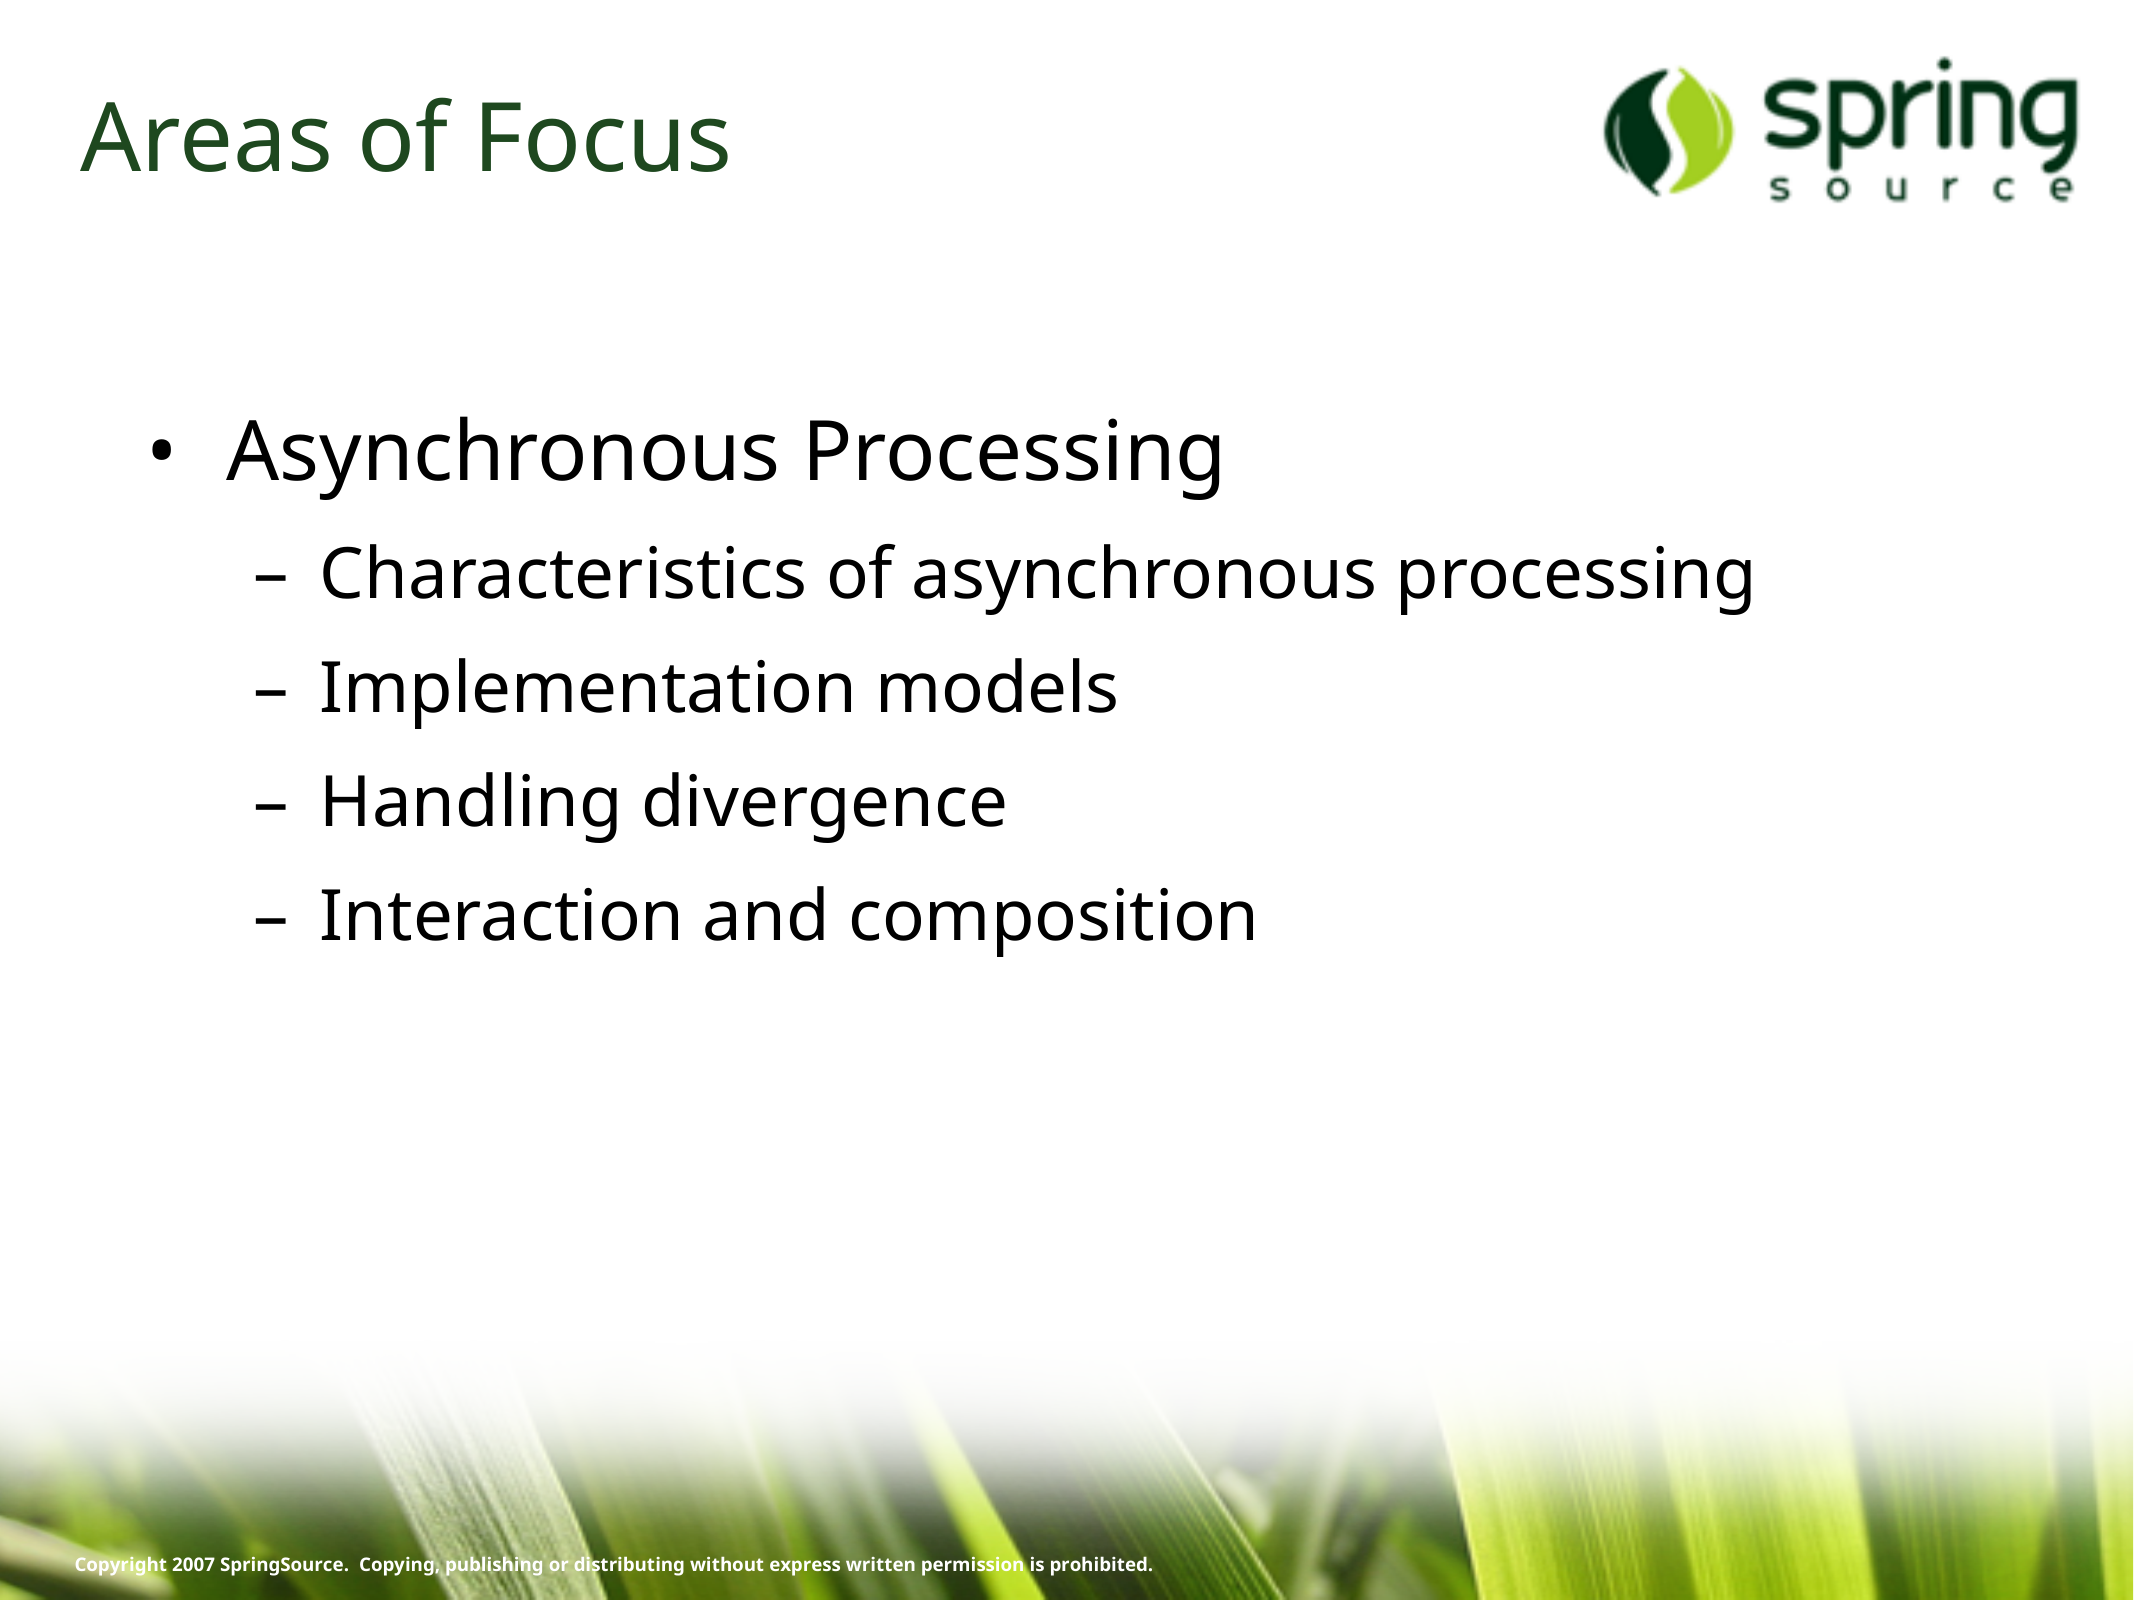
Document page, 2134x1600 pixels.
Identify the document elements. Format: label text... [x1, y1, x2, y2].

picture [1555, 46, 2134, 224]
picture [0, 1340, 2134, 1600]
title Areas of Focus [80, 16, 1548, 253]
list Asynchronous Processing Characteristics of asynchronous processing Implementation models Handling divergence Interaction and composition [146, 391, 1982, 1319]
